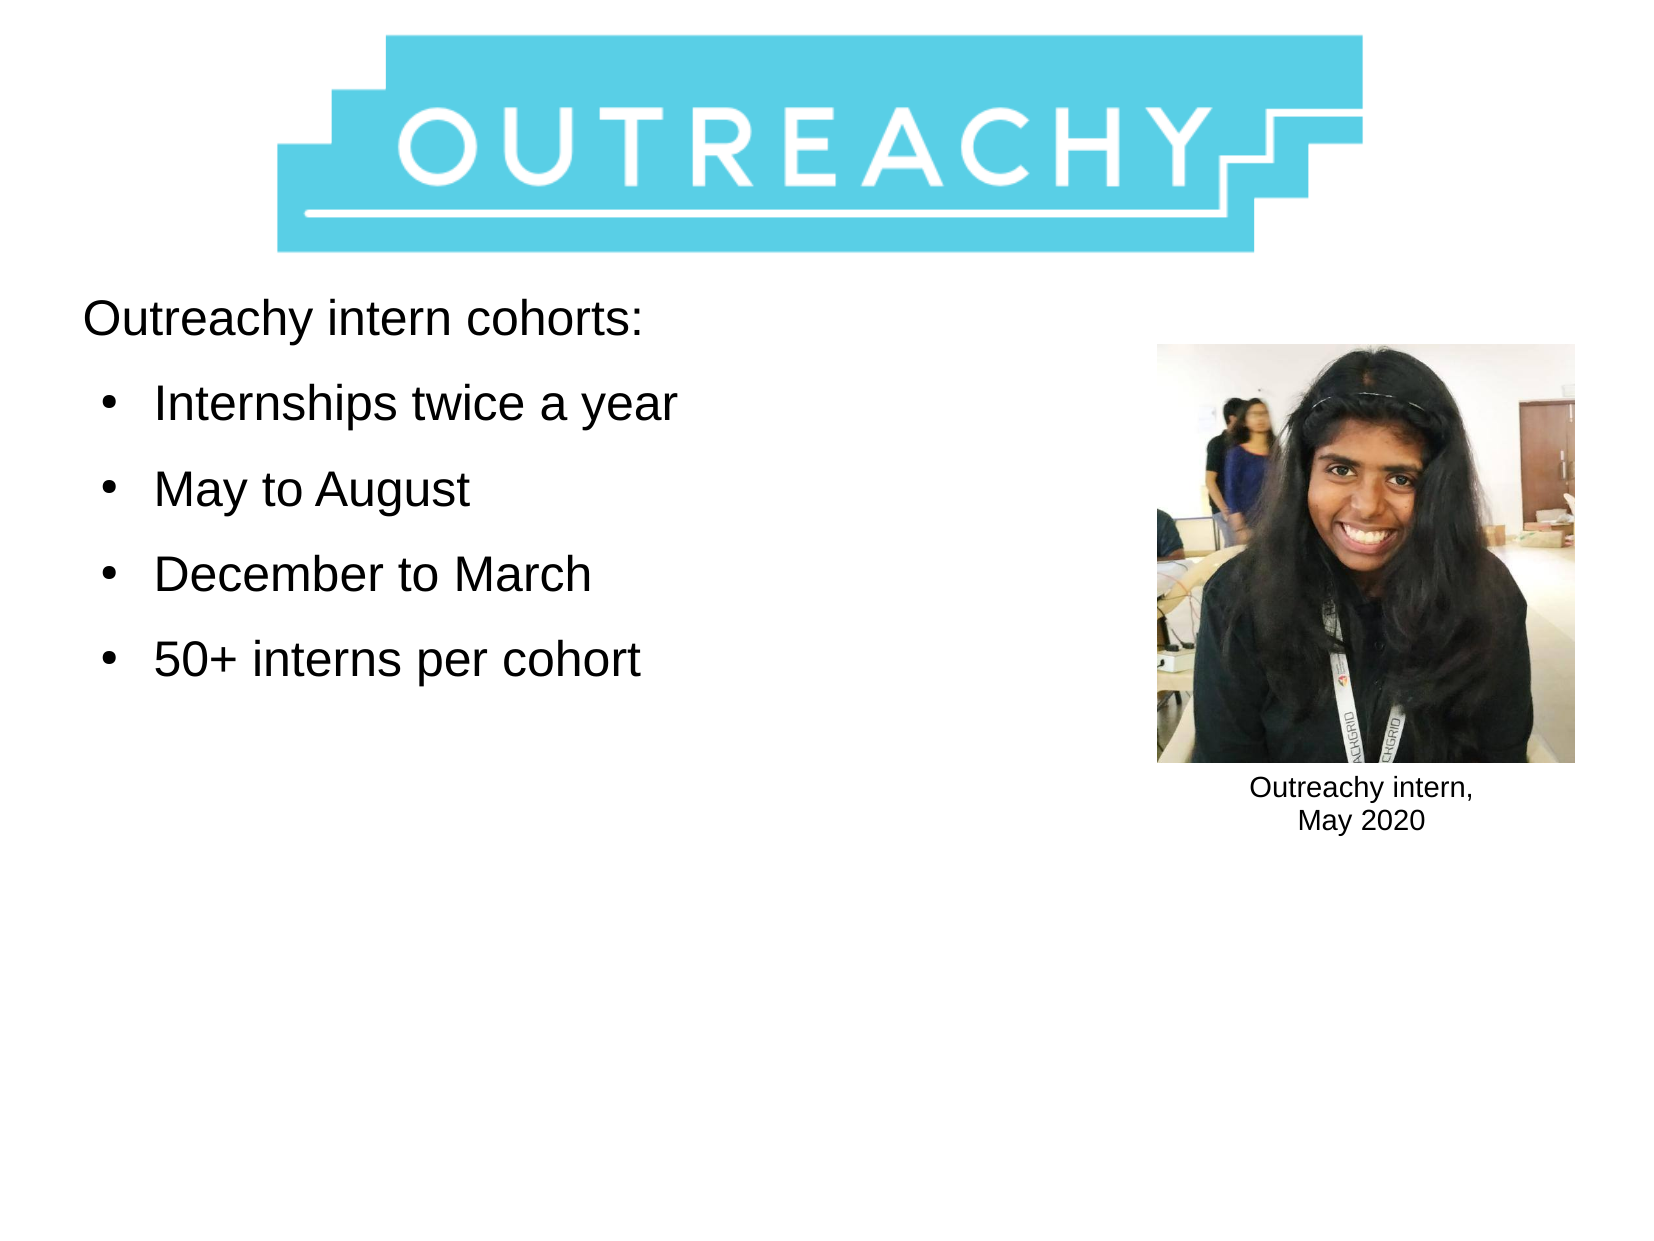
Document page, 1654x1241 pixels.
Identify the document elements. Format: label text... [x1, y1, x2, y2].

picture [1157, 344, 1575, 763]
list Outreachy intern cohorts: Internships twice a year May to August December to March 50+ interns per cohort [82, 290, 1411, 1111]
text_box Outreachy intern, May 2020 [1151, 764, 1572, 845]
picture [206, 15, 1447, 270]
